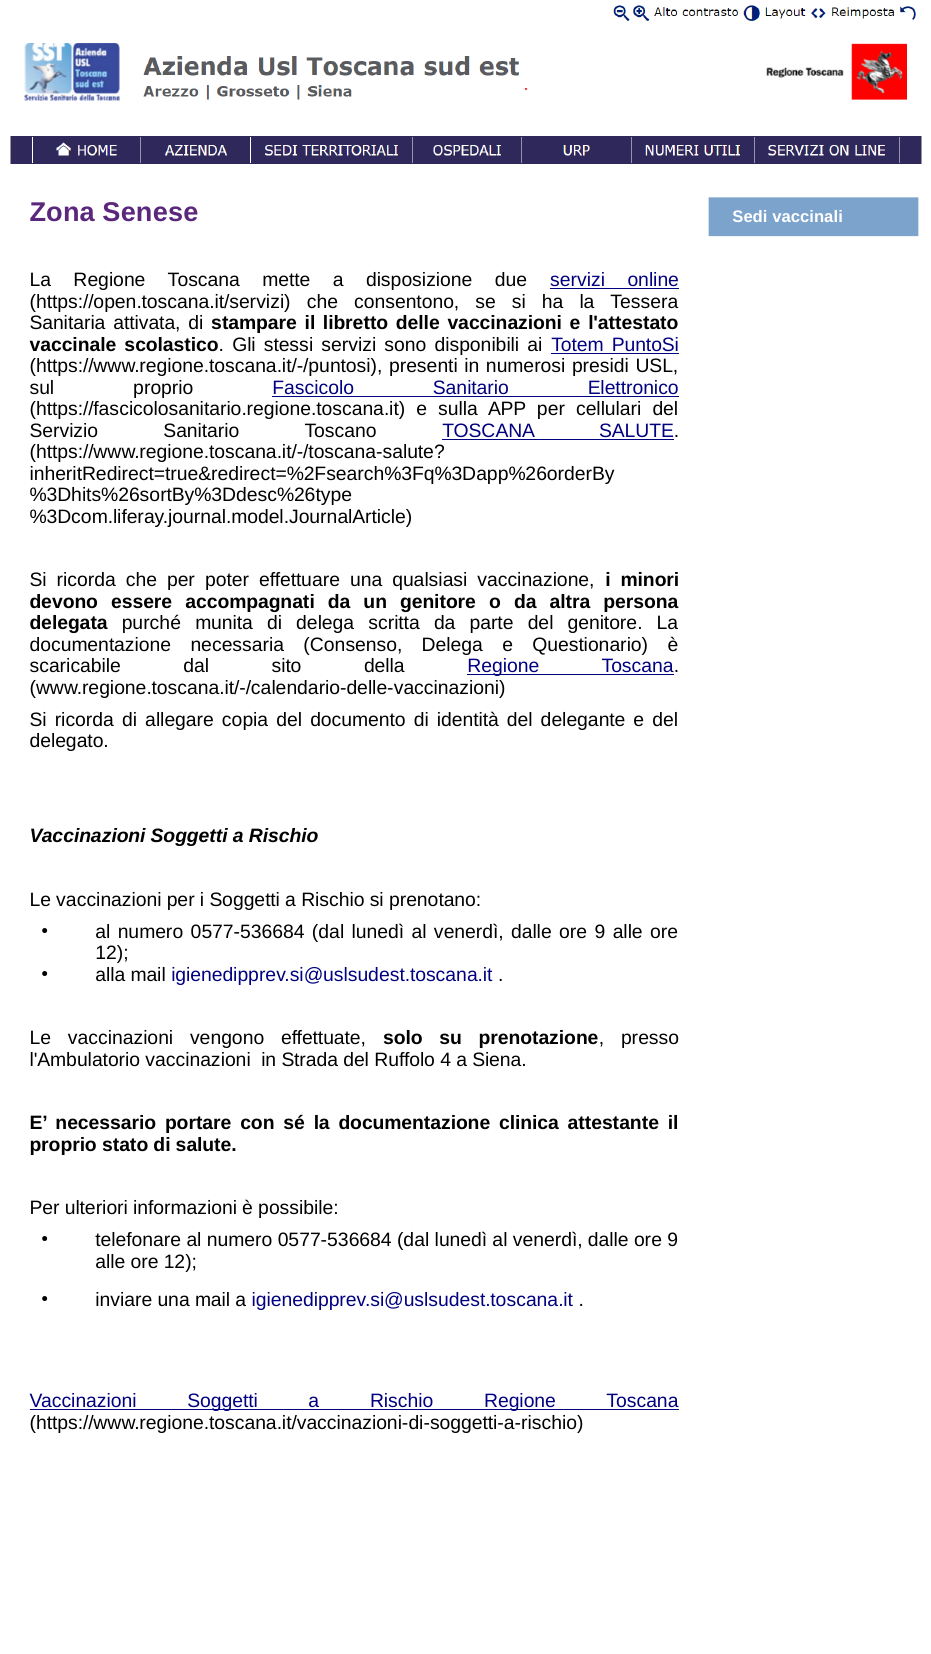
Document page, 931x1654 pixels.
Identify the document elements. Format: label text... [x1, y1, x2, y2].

list Sedi vaccinali [708, 197, 919, 237]
picture [0, 0, 931, 172]
list Zona Senese La Regione Toscana mette a disposizione due servizi online (https://open.toscana.it/servizi) che consentono, se si ha la Tessera Sanitaria attivata, di stampare il libretto delle vaccinazioni e l'attestato vaccinale scolastico. Gli stessi servizi sono disponibili ai Totem PuntoSi (https://www.regione.toscana.it/-/puntosi), presenti in numerosi presidi USL, sul proprio Fascicolo Sanitario Elettronico (https://fascicolosanitario.regione.toscana.it) e sulla APP per cellulari del Servizio Sanitario Toscano TOSCANA SALUTE. (https://www.regione.toscana.it/-/toscana-salute?inheritRedirect=true&redirect=%2Fsearch%3Fq%3Dapp%26orderBy%3Dhits%26sortBy%3Ddesc%26type%3Dcom.liferay.journal.model.JournalArticle) Si ricorda che per poter effettuare una qualsiasi vaccinazione, i minori devono essere accompagnati da un genitore o da altra persona delegata purché munita di delega scritta da parte del genitore. La documentazione necessaria (Consenso, Delega e Questionario) è scaricabile dal sito della Regione Toscana. (www.regione.toscana.it/-/calendario-delle-vaccinazioni) Si ricorda di allegare copia del documento di identità del delegante e del delegato. Vaccinazioni Soggetti a Rischio Le vaccinazioni per i Soggetti a Rischio si prenotano: al numero 0577-536684 (dal lunedì al venerdì, dalle ore 9 alle ore 12); alla mail igienedipprev.si@uslsudest.toscana.it . Le vaccinazioni vengono effettuate, solo su prenotazione, presso l'Ambulatorio vaccinazioni in Strada del Ruffolo 4 a Siena. E’ necessario portare con sé la documentazione clinica attestante il proprio stato di salute. Per ulteriori informazioni è possibile: telefonare al numero 0577-536684 (dal lunedì al venerdì, dalle ore 9 alle ore 12); inviare una mail a igienedipprev.si@uslsudest.toscana.it . Vaccinazioni Soggetti a Rischio Regione Toscana (https://www.regione.toscana.it/vaccinazioni-di-soggetti-a-rischio) [29, 196, 680, 1436]
